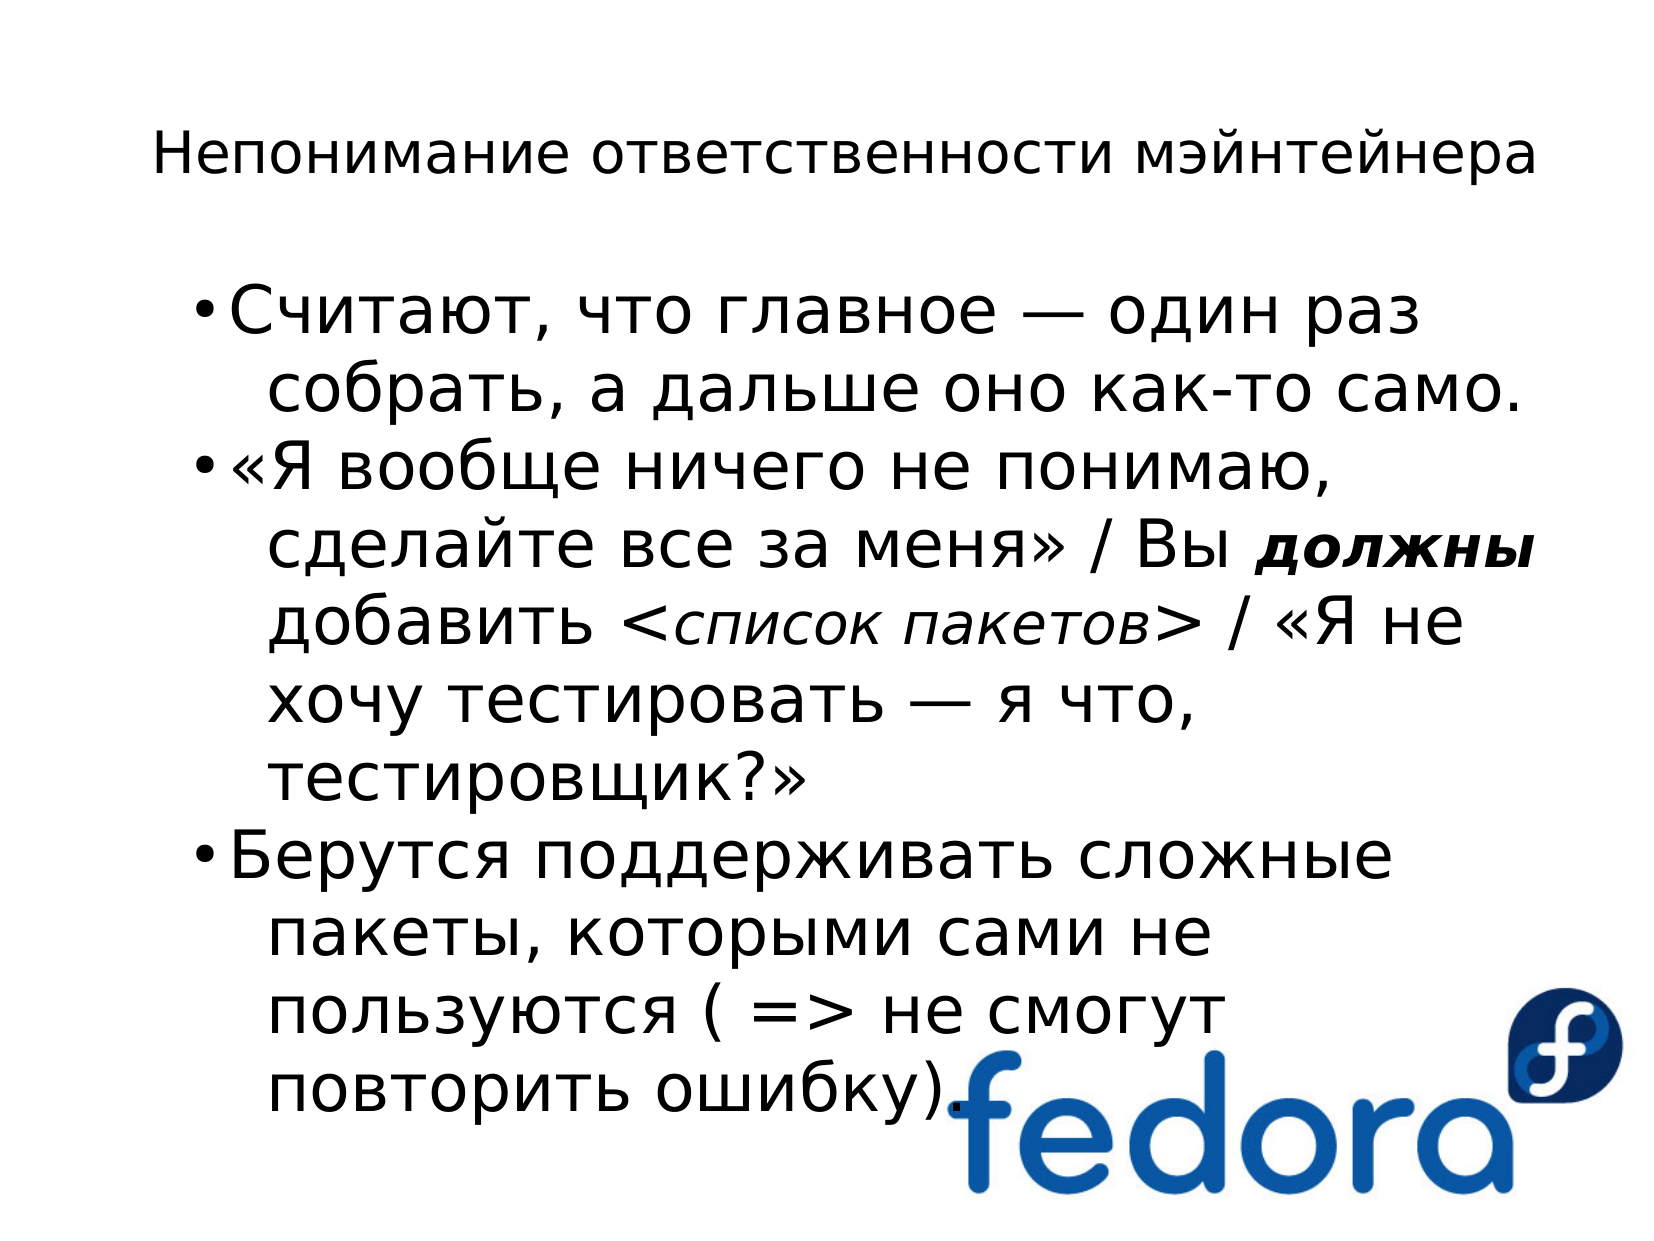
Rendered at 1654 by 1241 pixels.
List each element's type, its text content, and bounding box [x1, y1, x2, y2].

subtitle Считают, что главное — один раз собрать, а дальше оно как-то само. «Я вообще ничего не понимаю, сделайте все за меня» / Вы должны добавить <список пакетов> / «Я не хочу тестировать — я что, тестировщик?» Берутся поддерживать сложные пакеты, которыми сами не пользуются ( => не смогут повторить ошибку). [82, 271, 1571, 1128]
picture [925, 967, 1638, 1223]
title Непонимание ответственности мэйнтейнера [82, 49, 1571, 257]
